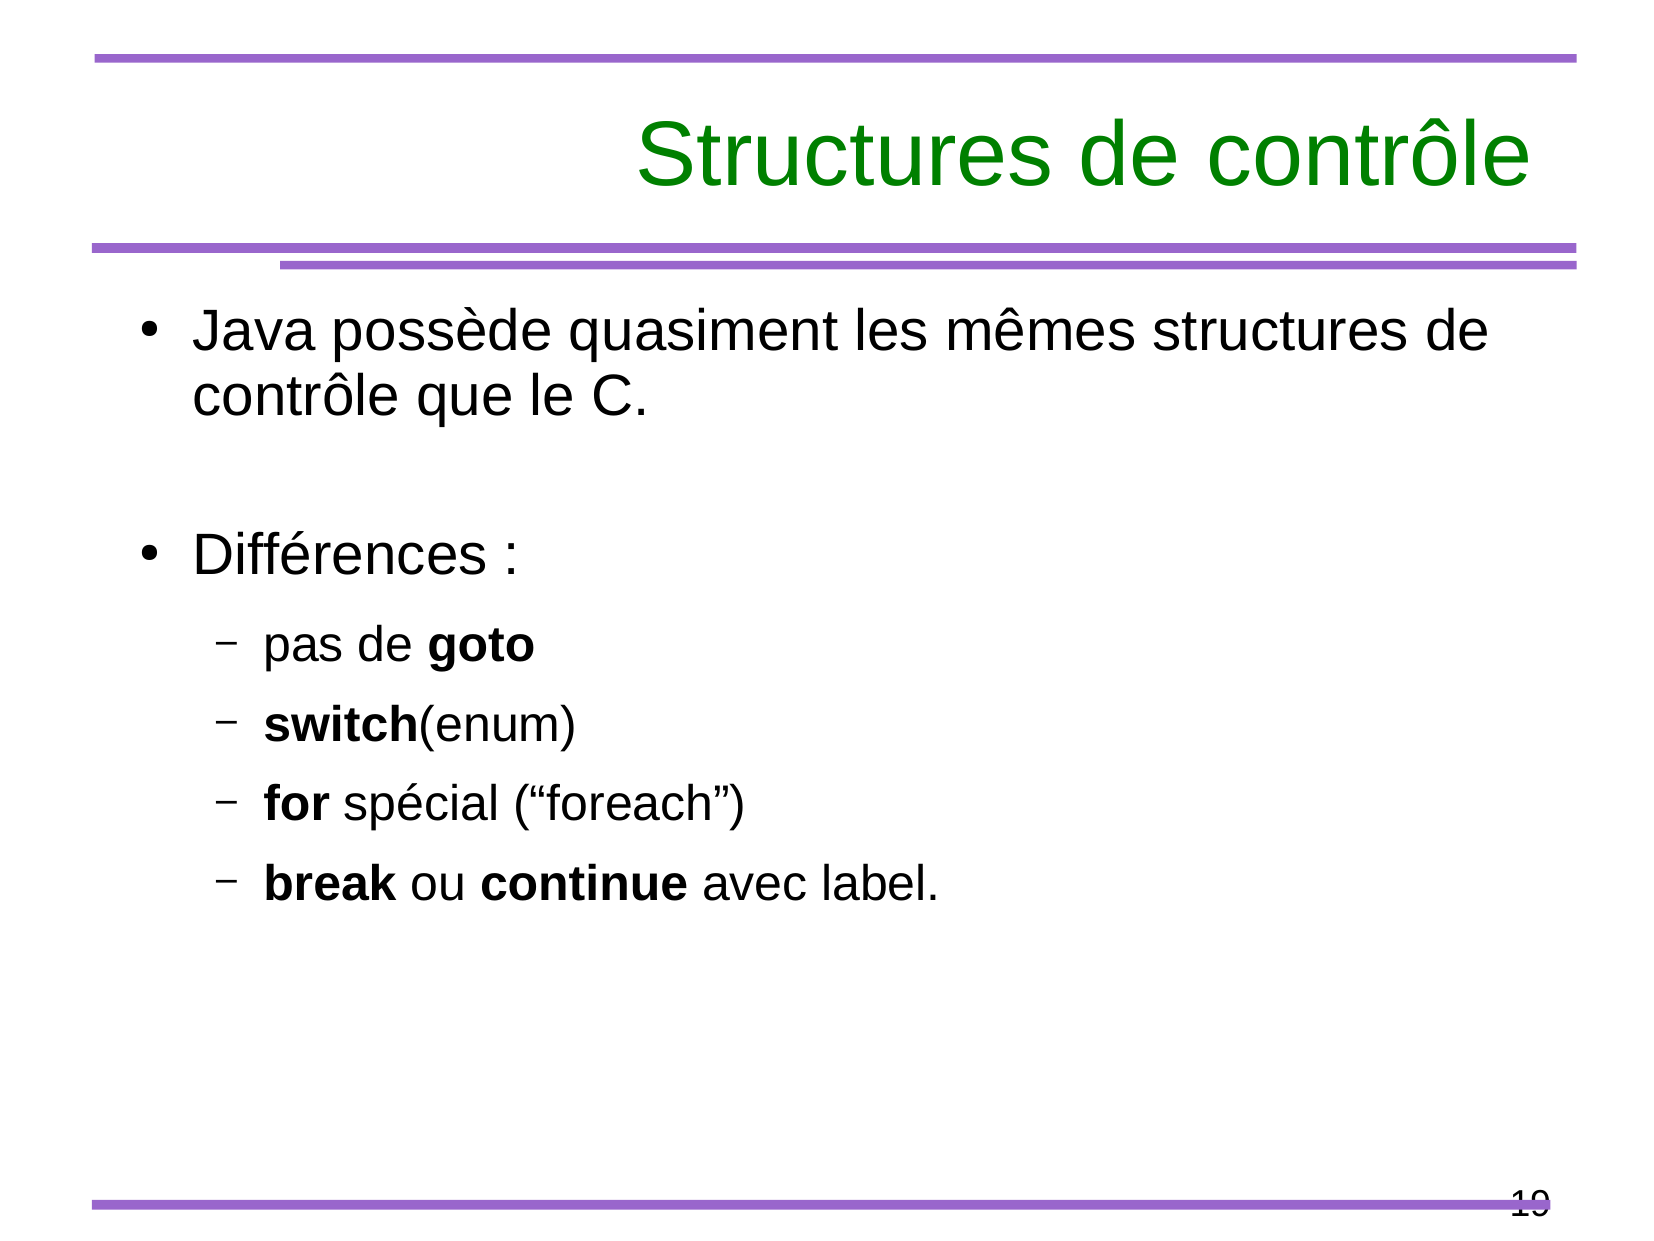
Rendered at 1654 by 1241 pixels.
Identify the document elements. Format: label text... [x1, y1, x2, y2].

title Structures de contrôle [121, 49, 1534, 257]
list Java possède quasiment les mêmes structures de contrôle que le C. Différences : pas de goto switch(enum) for spécial (“foreach”) break ou continue avec label. [121, 297, 1534, 1168]
